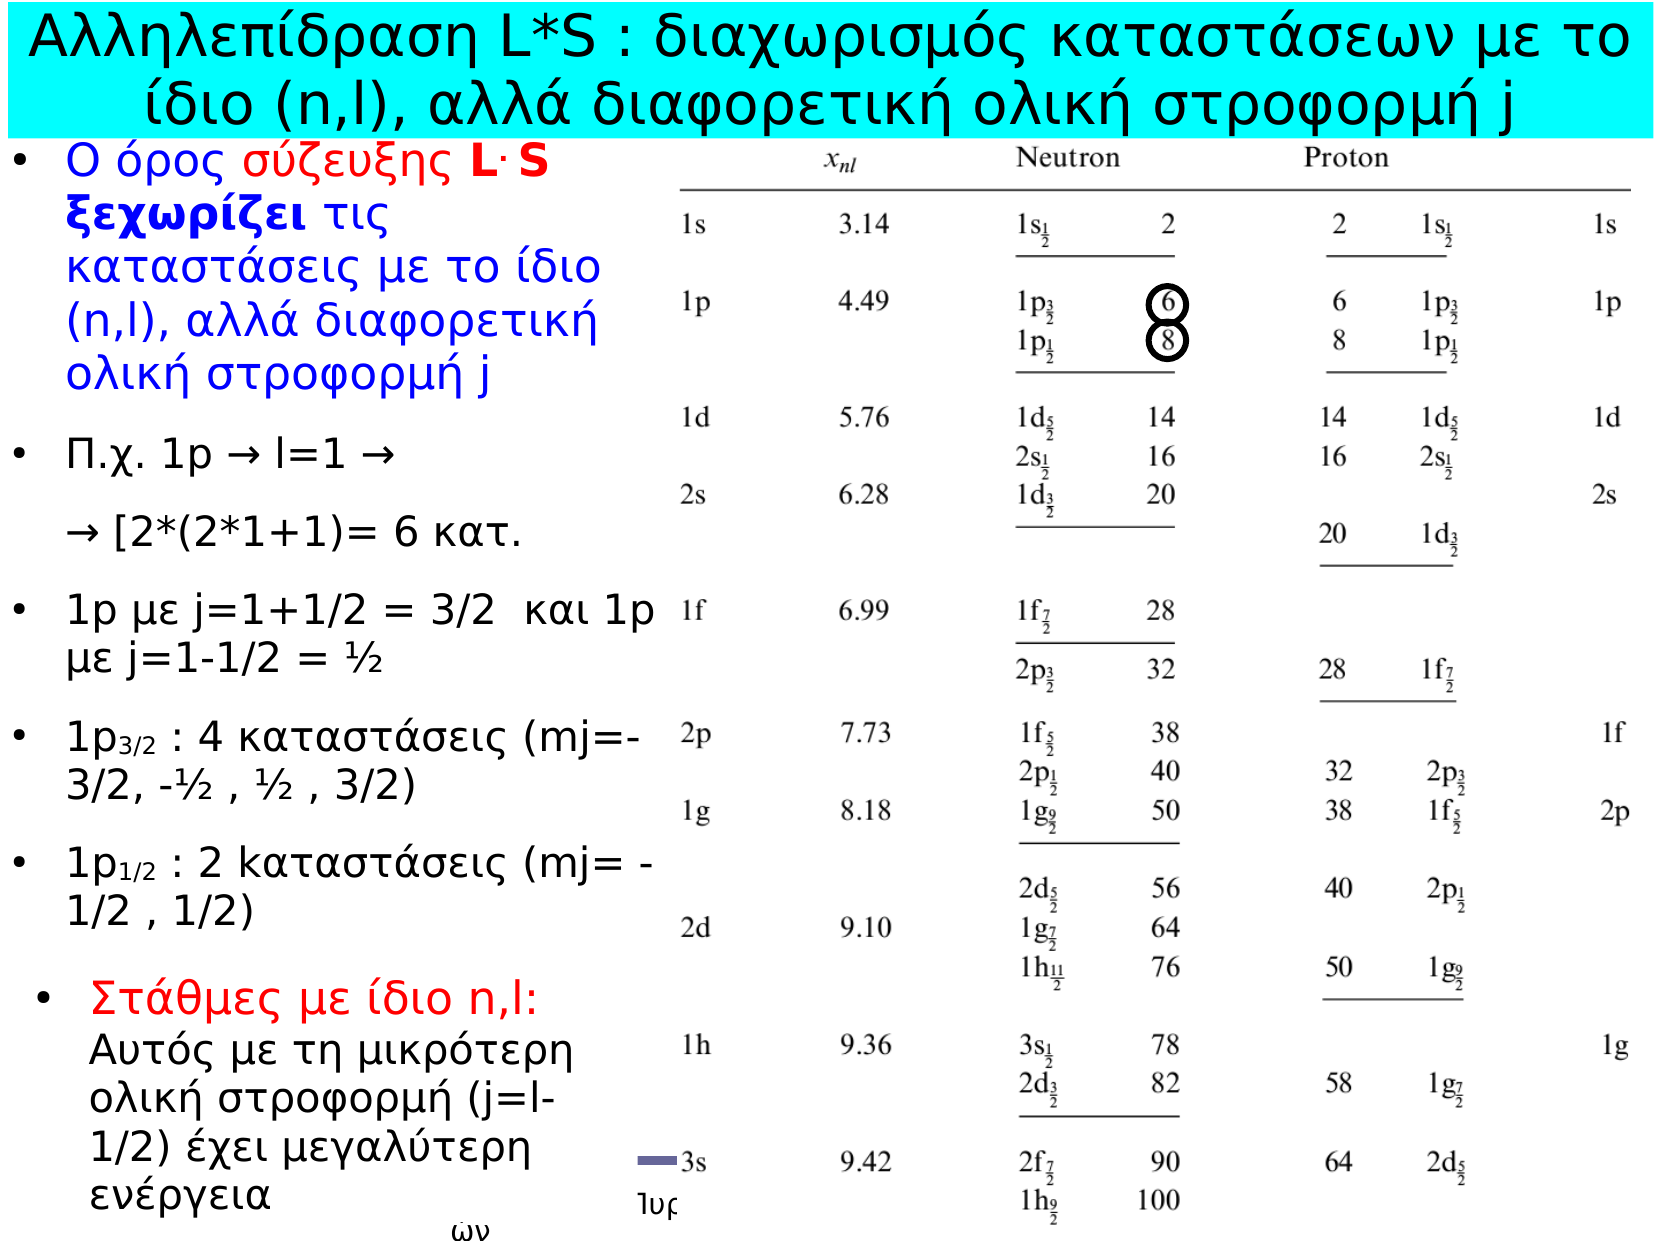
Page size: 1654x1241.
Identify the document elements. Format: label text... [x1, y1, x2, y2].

picture [676, 139, 1635, 1227]
title Αλληλεπίδραση L*S : διαχωρισμός καταστάσεων με το ίδιο (n,l), αλλά διαφορετική ολική στροφορμή j [8, 2, 1654, 139]
list Στάθμες με ίδιο n,l: Αυτός με τη μικρότερη ολική στροφορμή (j=l-1/2) έχει μεγαλύτερη ενέργεια [17, 972, 638, 1223]
list Ο όρος σύζευξης L. S ξεχωρίζει τις καταστάσεις με το ίδιο (n,l), αλλά διαφορετική ολική στροφορμή j Π.χ. 1p → l=1 → → [2*(2*1+1)= 6 κατ. 1p με j=1+1/2 = 3/2 και 1p με j=1-1/2 = ½ 1p3/2 : 4 καταστάσεις (mj=-3/2, -½ , ½ , 3/2) 1p1/2 : 2 kαταστάσεις (mj= -1/2 , 1/2) [0, 133, 676, 969]
